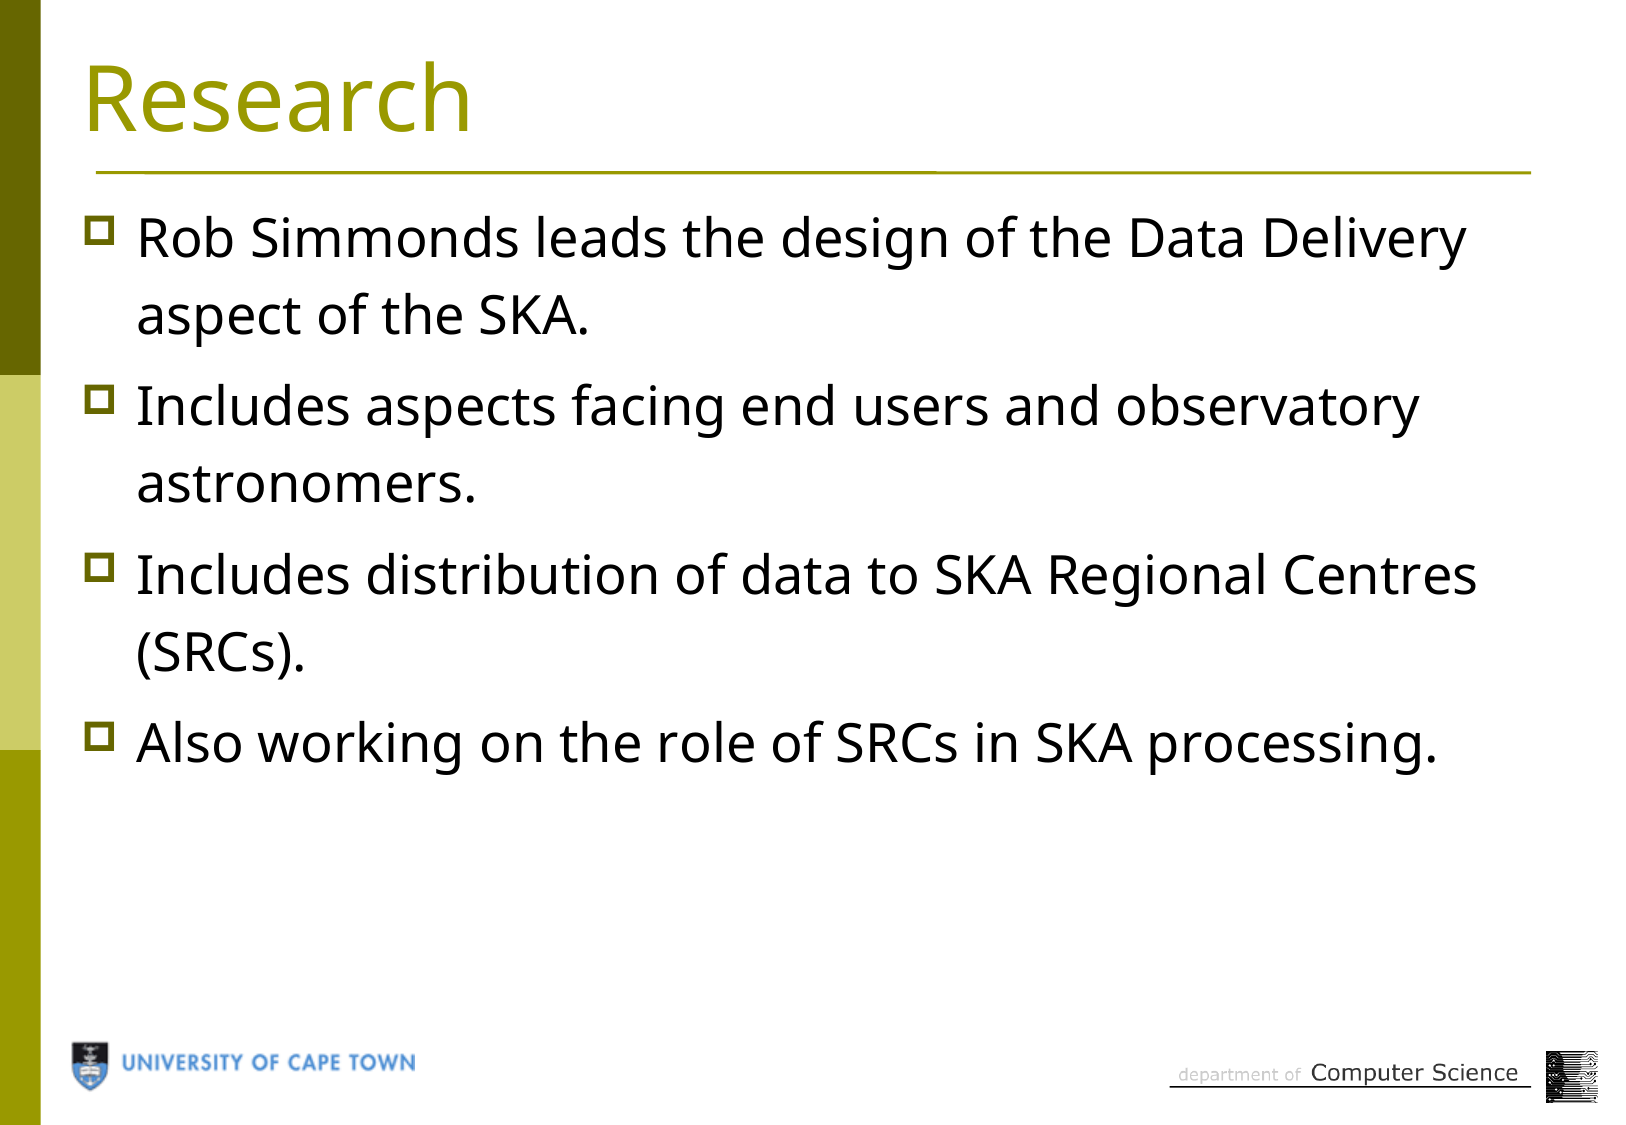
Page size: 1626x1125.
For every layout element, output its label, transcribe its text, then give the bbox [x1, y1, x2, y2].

title Research [81, 29, 1543, 172]
list Rob Simmonds leads the design of the Data Delivery aspect of the SKA. Includes aspects facing end users and observatory astronomers. Includes distribution of data to SKA Regional Centres (SRCs). Also working on the role of SRCs in SKA processing. [81, 196, 1543, 1005]
picture [1546, 1051, 1598, 1103]
picture [1169, 1043, 1532, 1091]
picture [61, 1024, 415, 1103]
